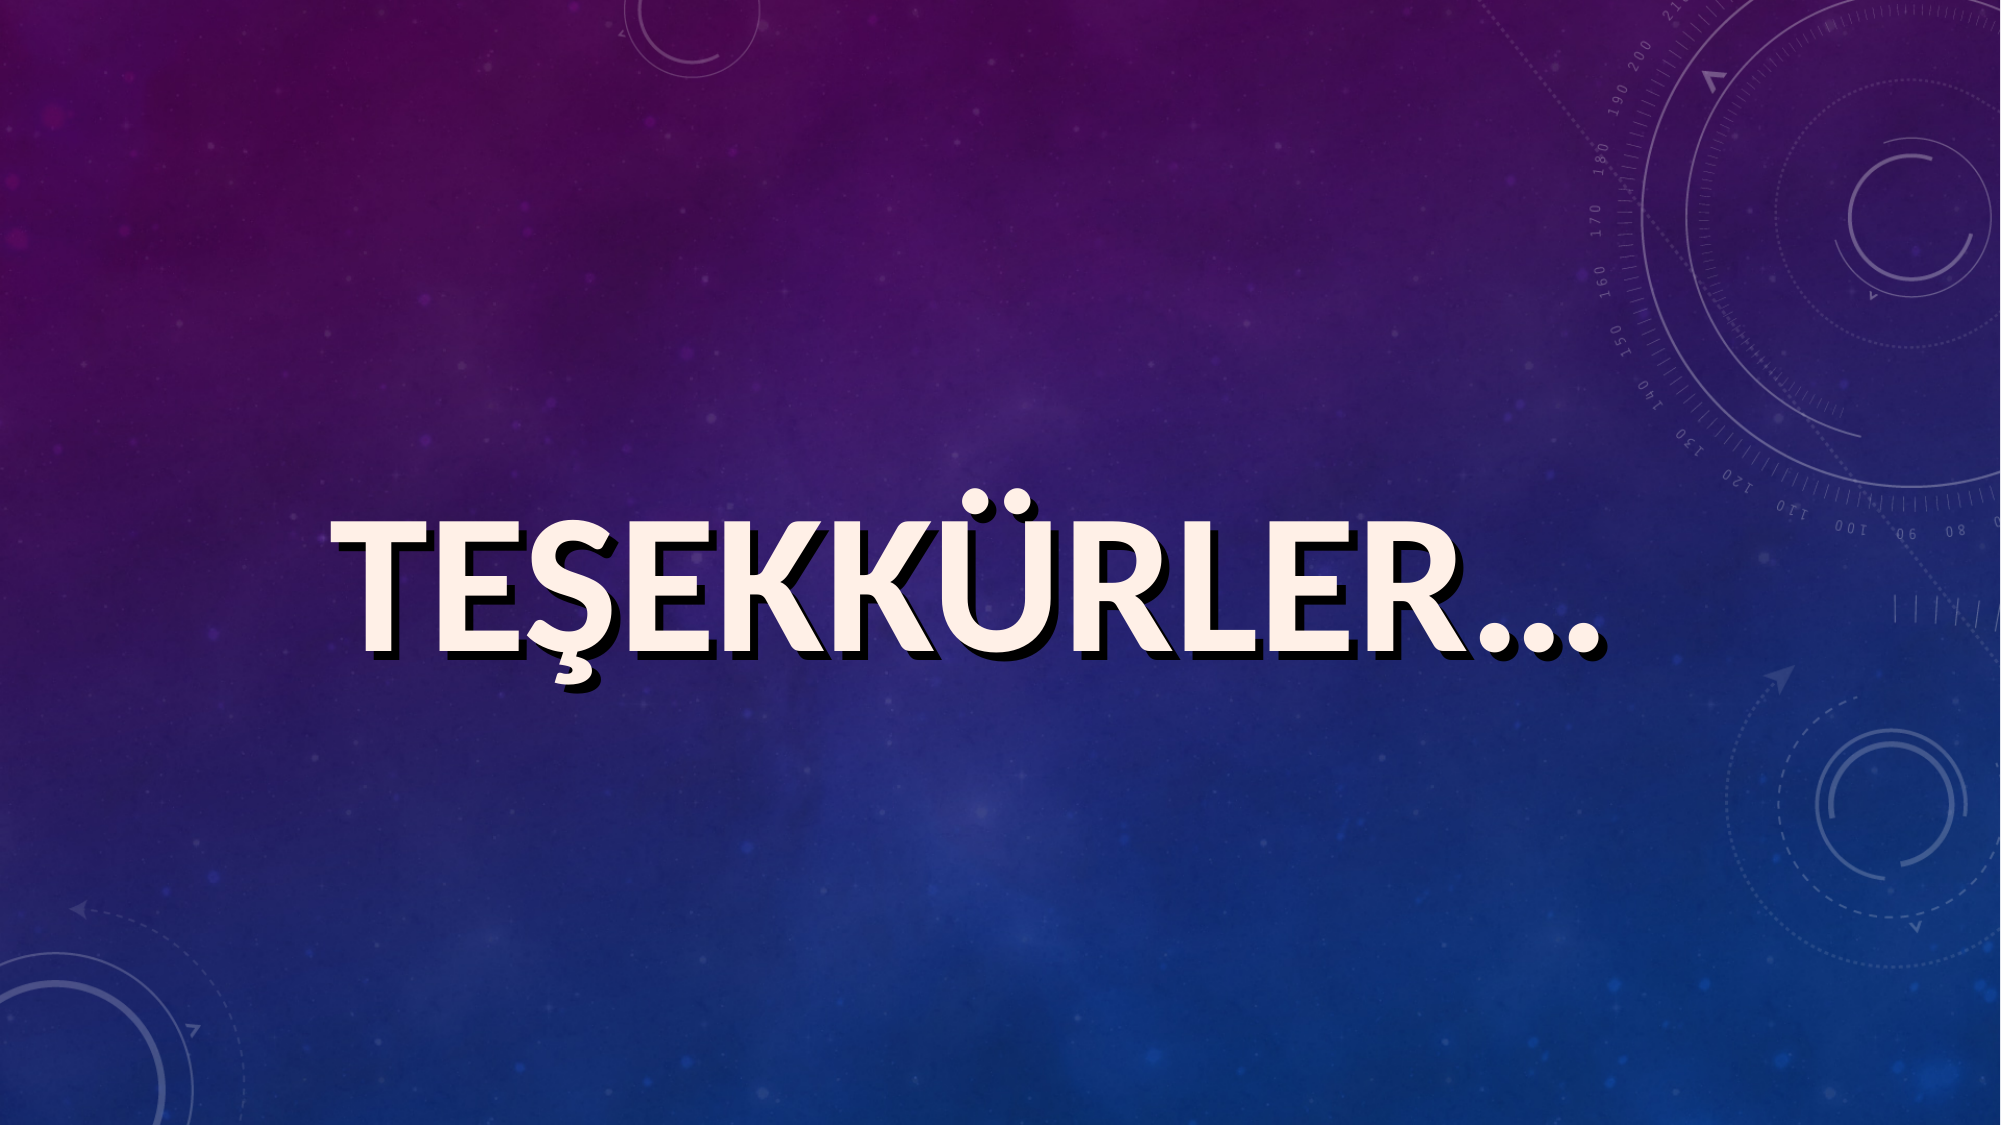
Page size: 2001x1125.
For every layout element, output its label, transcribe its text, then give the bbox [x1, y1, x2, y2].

text_box TEŞEKKÜRLER… [149, 444, 1791, 699]
